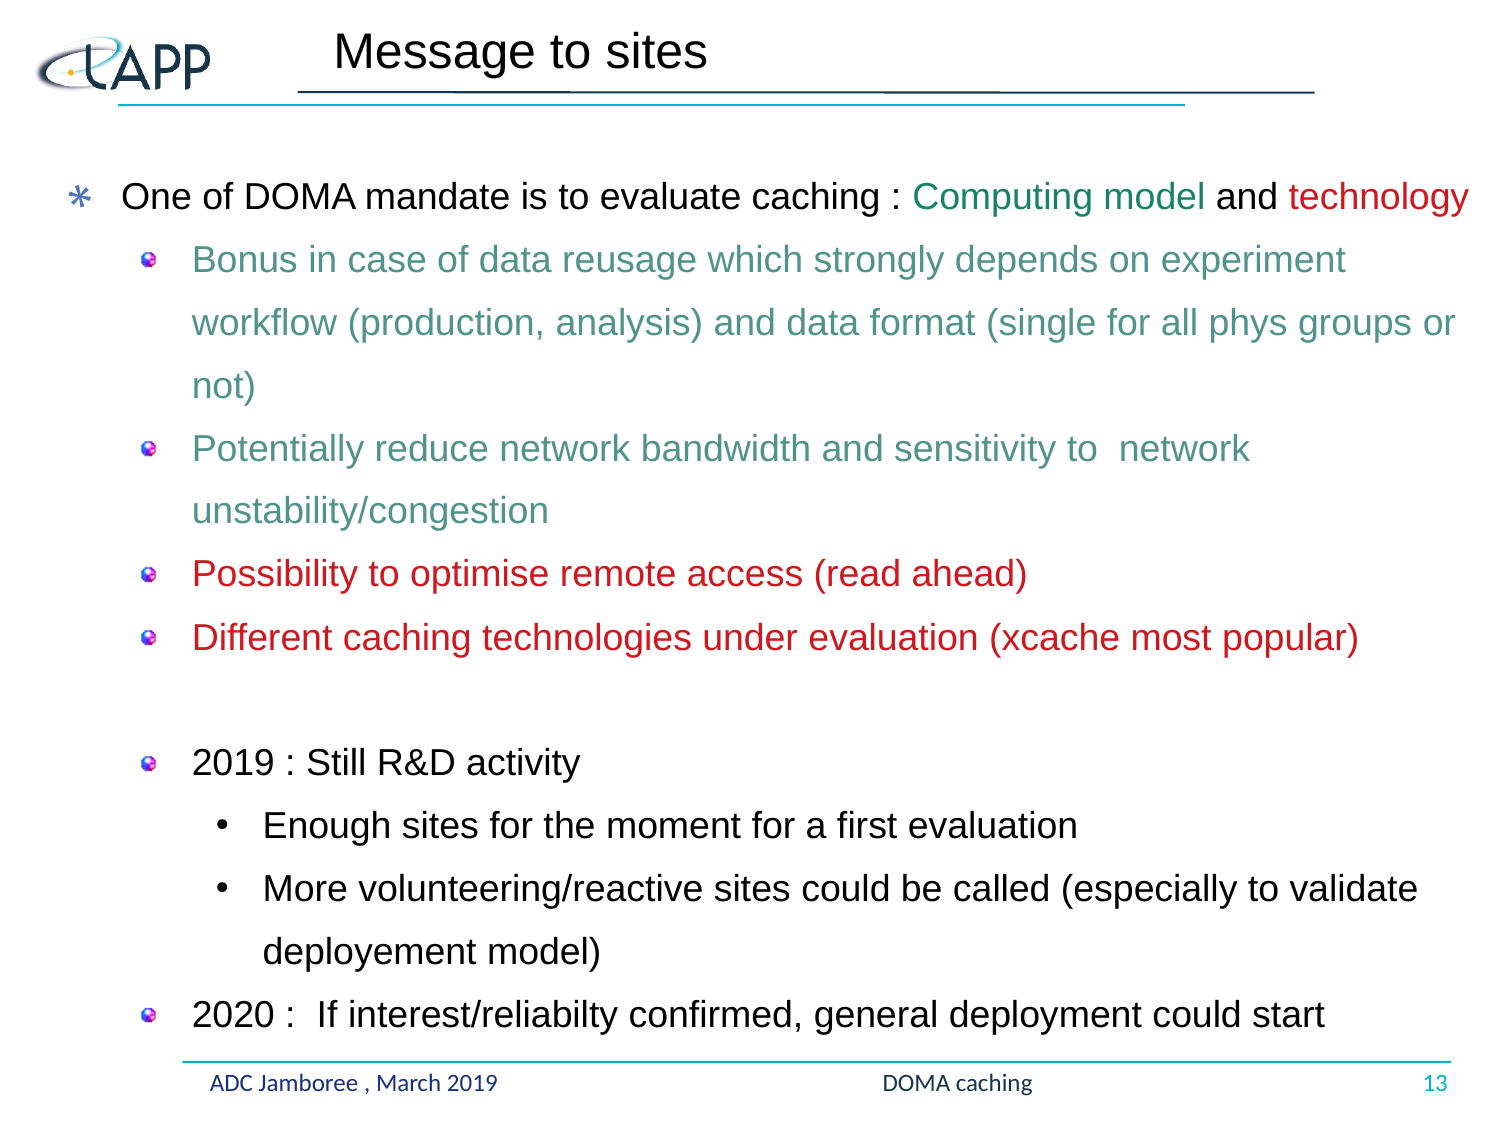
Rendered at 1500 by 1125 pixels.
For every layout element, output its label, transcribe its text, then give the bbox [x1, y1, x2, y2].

text_box ADC Jamboree , March 2019 [194, 1058, 628, 1111]
text_box One of DOMA mandate is to evaluate caching : Computing model and technology Bonus in case of data reusage which strongly depends on experiment workflow (production, analysis) and data format (single for all phys groups or not) Potentially reduce network bandwidth and sensitivity to network unstability/congestion Possibility to optimise remote access (read ahead) Different caching technologies under evaluation (xcache most popular) 2019 : Still R&D activity Enough sites for the moment for a first evaluation More volunteering/reactive sites could be called (especially to validate deployement model) 2020 : If interest/reliabilty confirmed, general deployment could start [35, 146, 1489, 1044]
picture [32, 33, 210, 93]
title Message to sites [318, 11, 1288, 86]
slide_number 1 [1293, 1058, 1463, 1111]
text_box DOMA caching [704, 1058, 1211, 1111]
